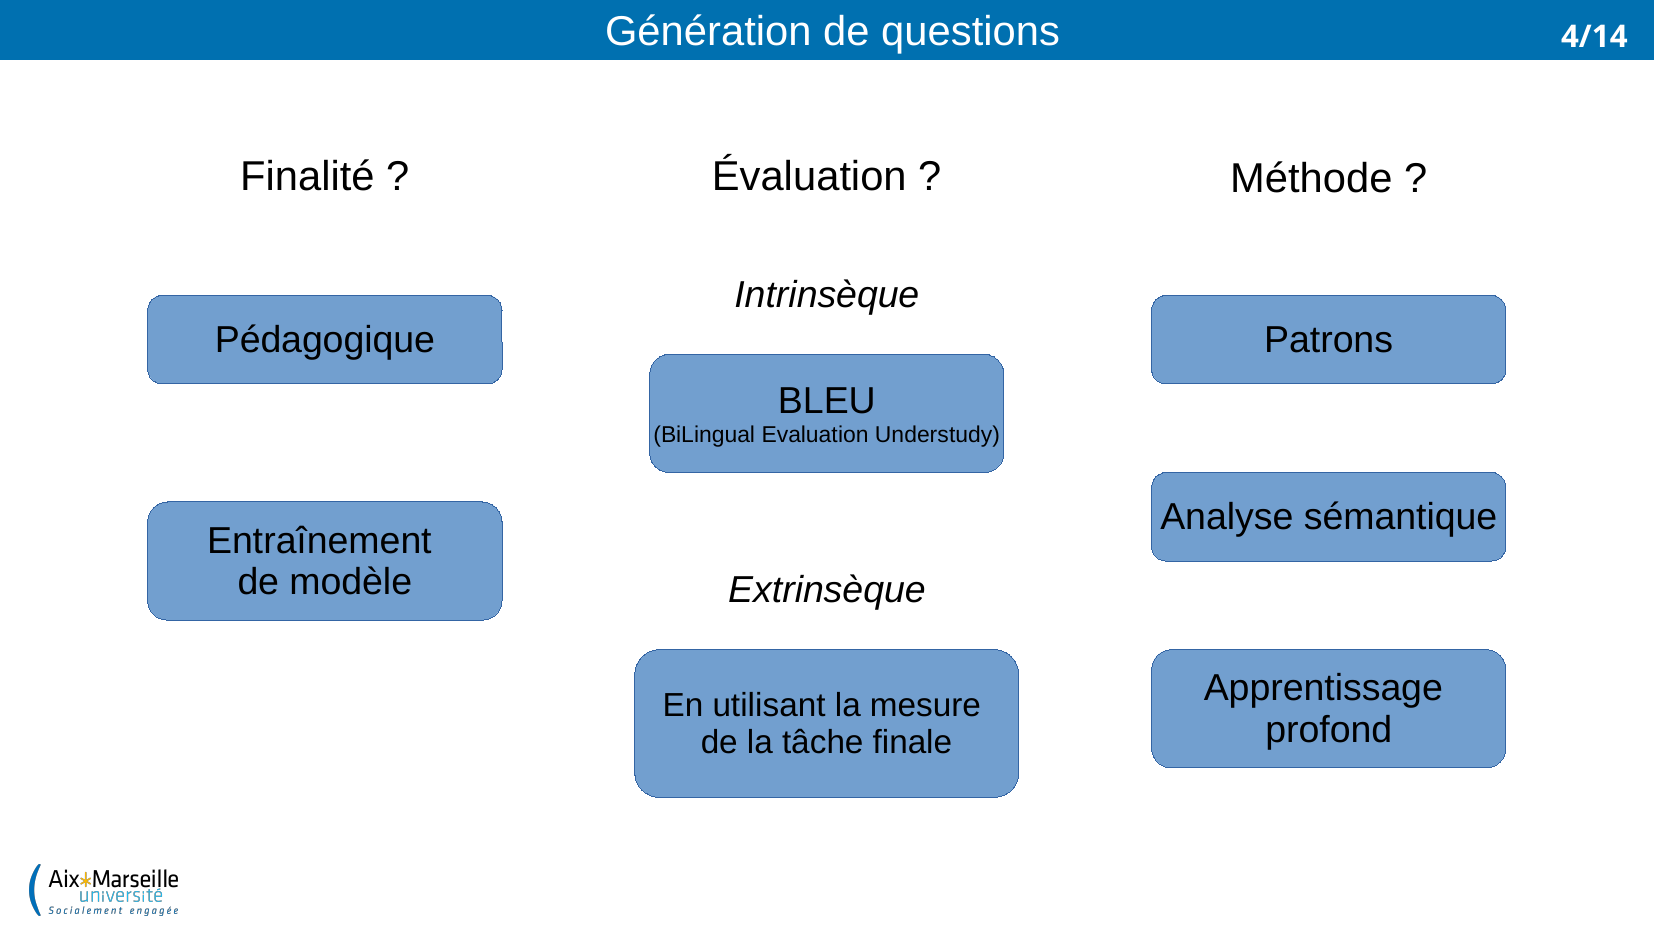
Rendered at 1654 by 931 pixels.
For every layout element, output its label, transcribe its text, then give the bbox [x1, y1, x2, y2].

text_box Génération de questions [0, 0, 1654, 62]
text_box Évaluation ? [472, 145, 1182, 207]
text_box Patrons [1151, 295, 1506, 384]
text_box Entraînement de modèle [147, 501, 503, 621]
text_box Intrinsèque [708, 265, 945, 323]
text_box En utilisant la mesure de la tâche finale [634, 649, 1019, 798]
text_box Méthode ? [974, 147, 1654, 209]
text_box Analyse sémantique [1151, 472, 1506, 562]
picture [29, 864, 178, 916]
text_box Pédagogique [147, 295, 503, 384]
text_box BLEU (BiLingual Evaluation Understudy) [649, 354, 1004, 473]
text_box Finalité ? [0, 145, 472, 207]
text_box Apprentissage profond [1151, 649, 1506, 768]
text_box Extrinsèque [708, 561, 945, 618]
